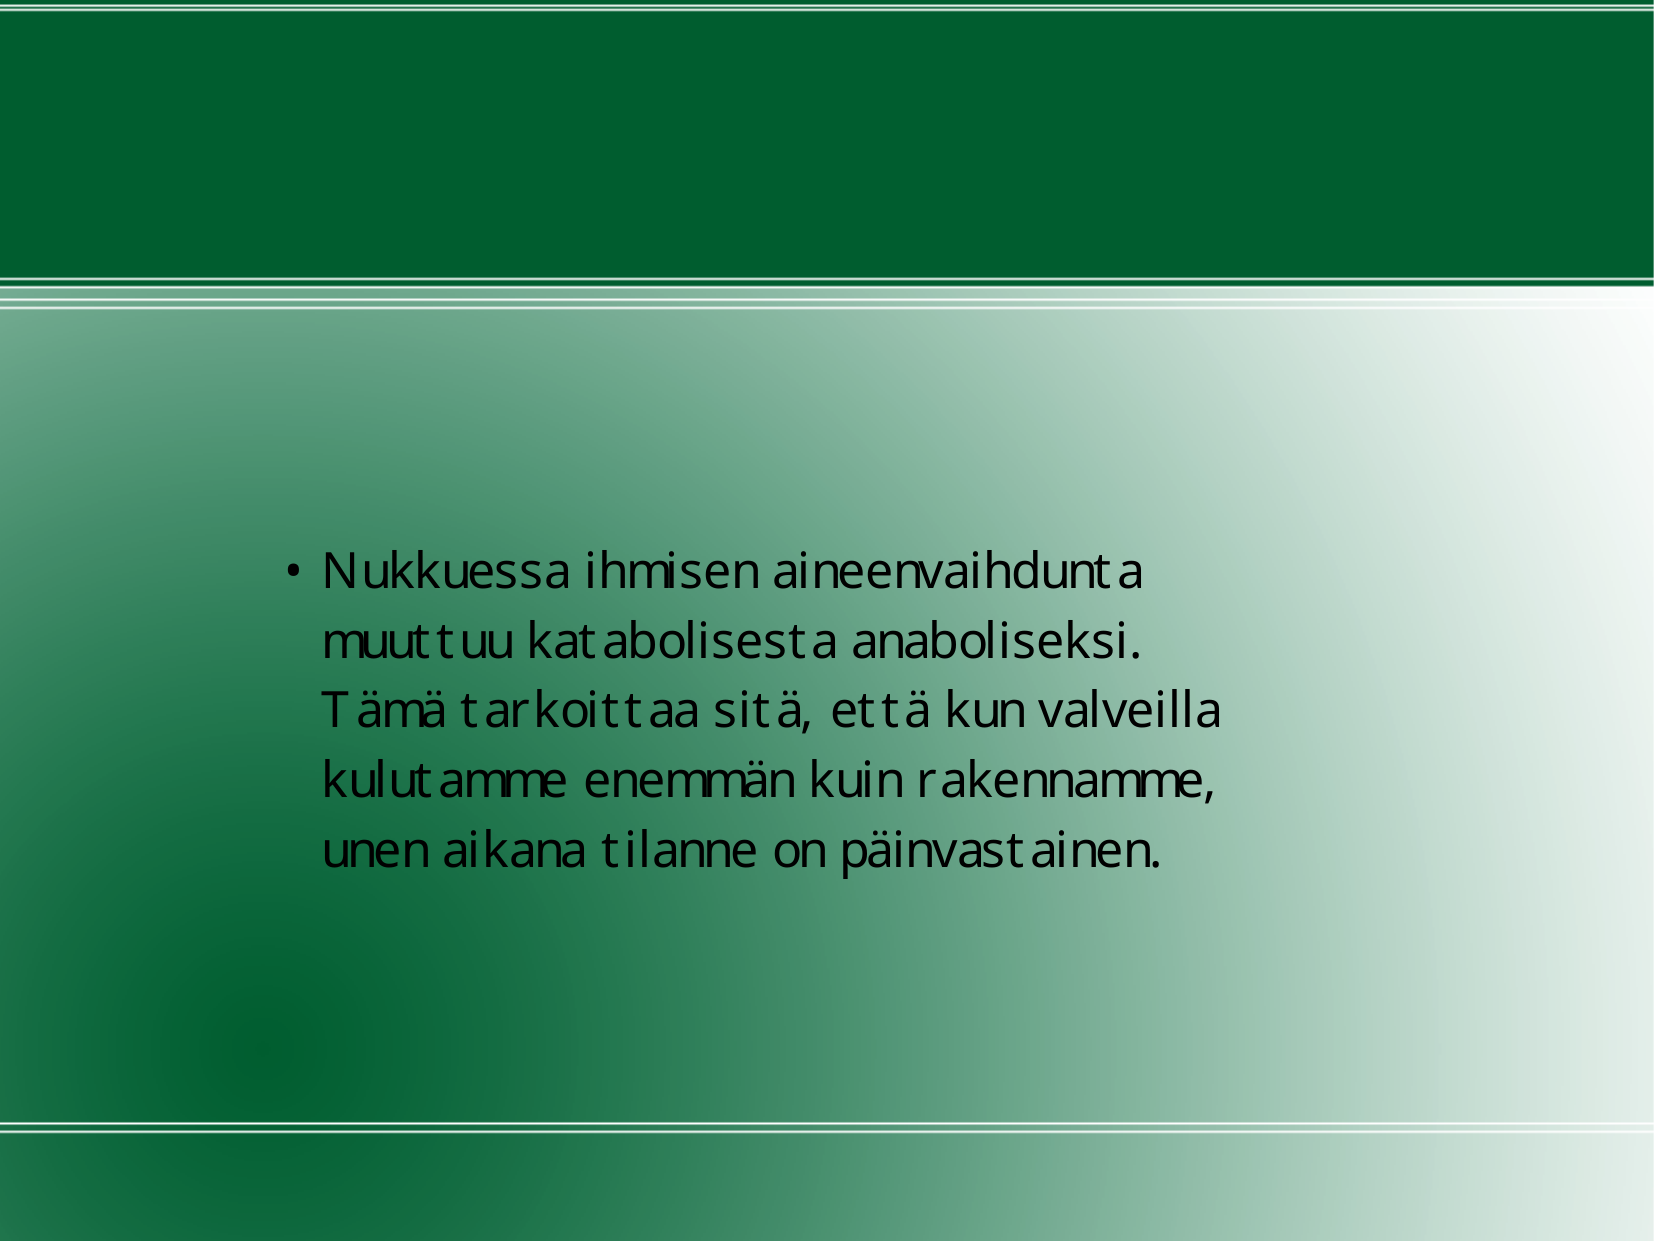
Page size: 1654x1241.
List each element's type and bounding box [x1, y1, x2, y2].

picture [0, 0, 1654, 1241]
chart [127, 415, 1442, 966]
